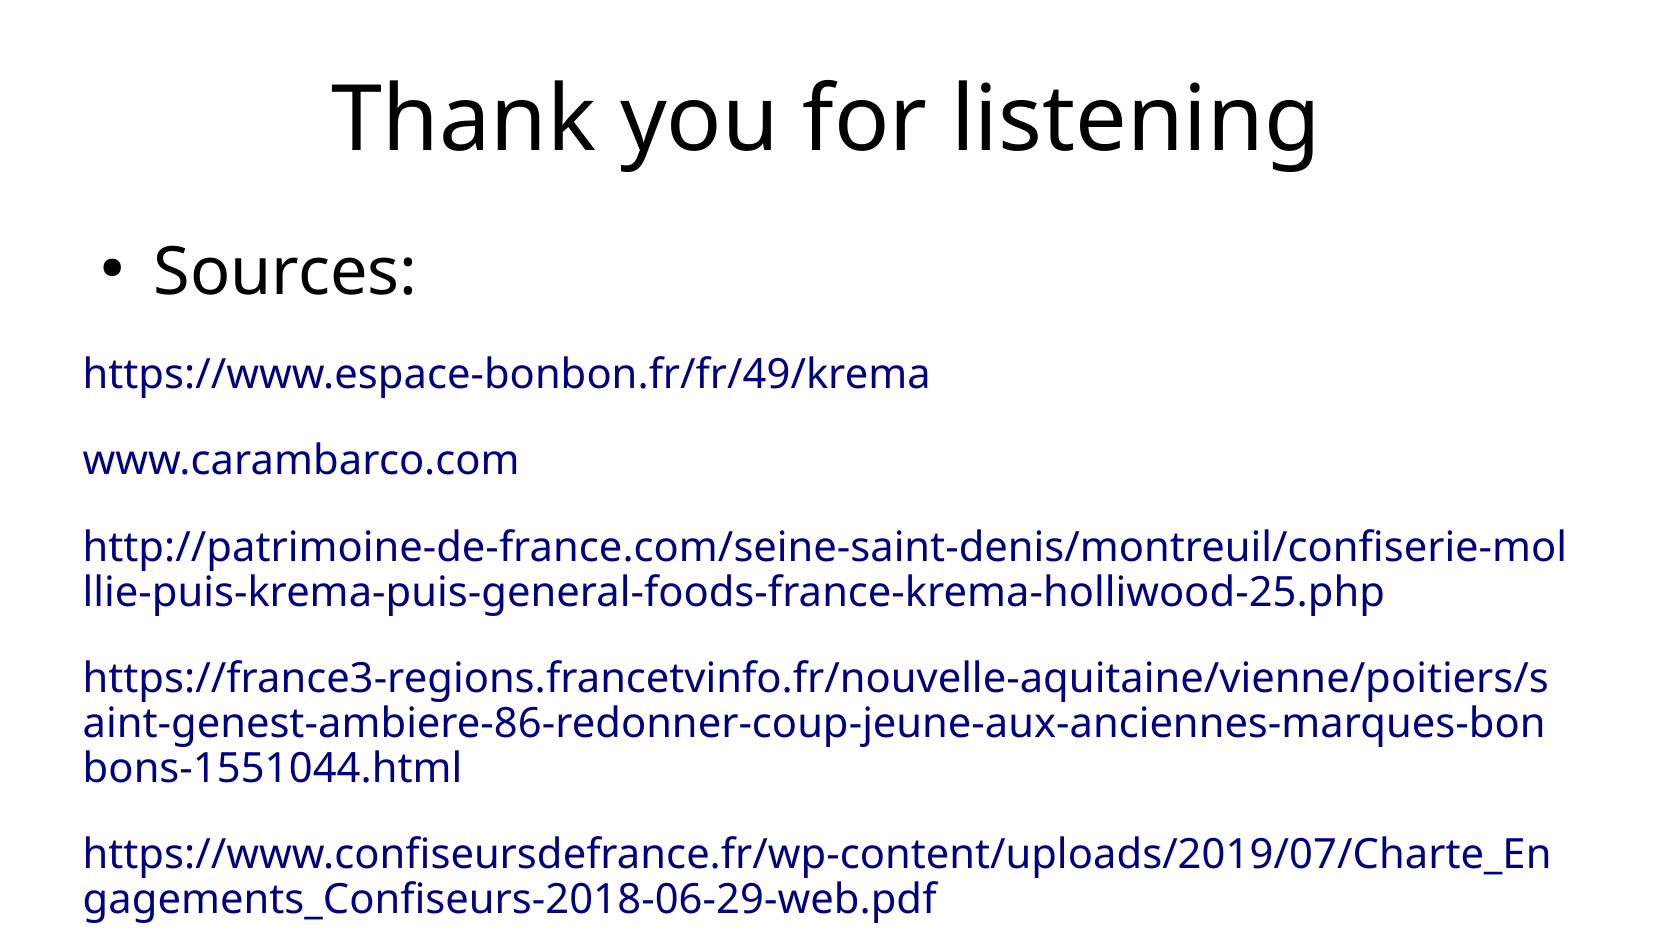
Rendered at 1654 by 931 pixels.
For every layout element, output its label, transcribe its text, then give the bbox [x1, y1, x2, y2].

title Thank you for listening [82, 37, 1571, 193]
list Sources: https://www.espace-bonbon.fr/fr/49/krema www.carambarco.com http://patrimoine-de-france.com/seine-saint-denis/montreuil/confiserie-molllie-puis-krema-puis-general-foods-france-krema-holliwood-25.php https://france3-regions.francetvinfo.fr/nouvelle-aquitaine/vienne/poitiers/saint-genest-ambiere-86-redonner-coup-jeune-aux-anciennes-marques-bonbons-1551044.html https://www.confiseursdefrance.fr/wp-content/uploads/2019/07/Charte_Engagements_Confiseurs-2018-06-29-web.pdf [82, 223, 1571, 763]
